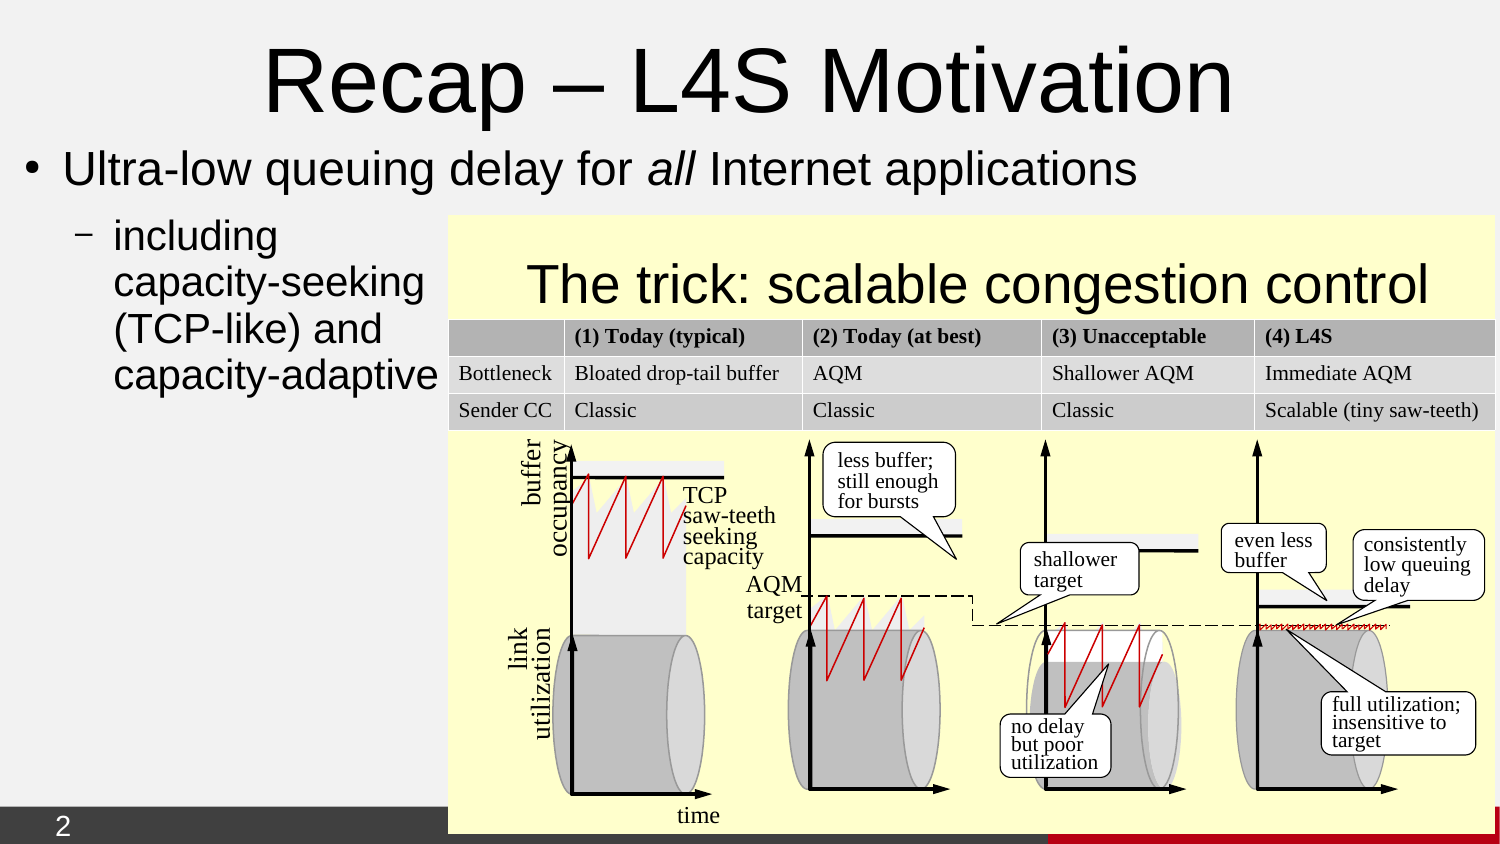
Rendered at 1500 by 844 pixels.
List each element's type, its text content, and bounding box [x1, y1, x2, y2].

list Ultra-low queuing delay for all Internet applications including capacity-seeking (TCP-like) and capacity-adaptive [11, 141, 1384, 448]
picture [447, 214, 1495, 834]
title Recap – L4S Motivation [75, 10, 1425, 151]
